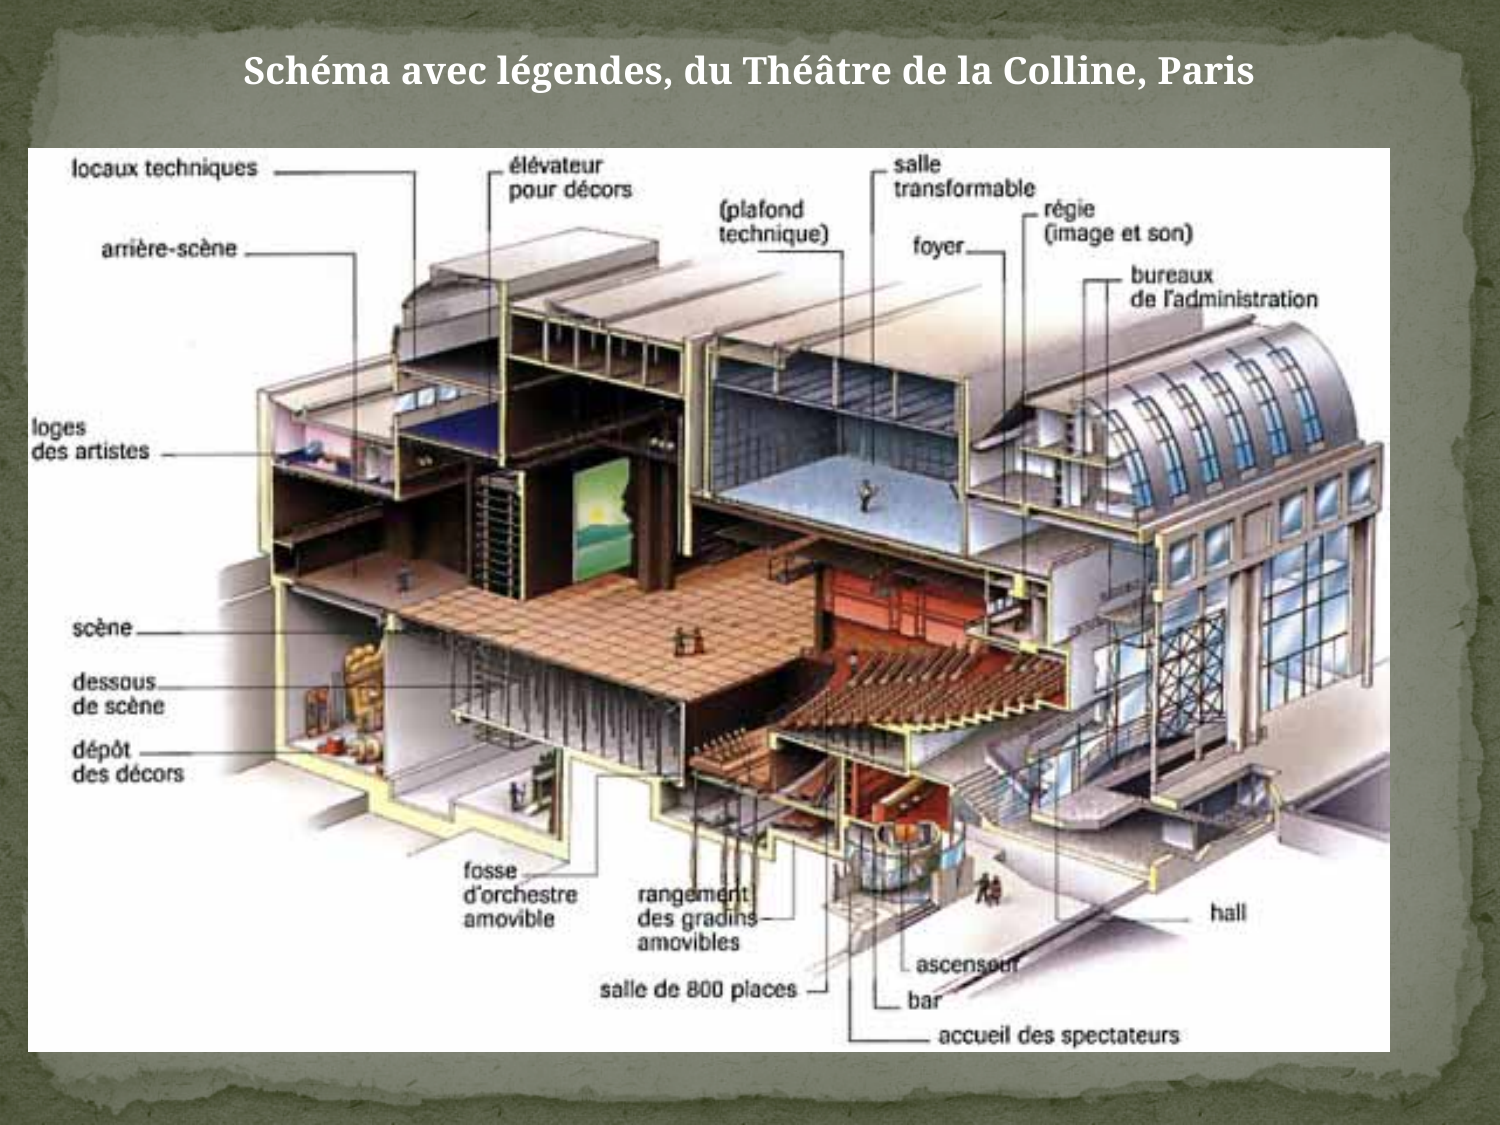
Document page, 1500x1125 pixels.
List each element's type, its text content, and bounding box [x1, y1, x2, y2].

text_box Schéma avec légendes, du Théâtre de la Colline, Paris [228, 39, 1272, 145]
picture [0, 0, 1500, 1125]
